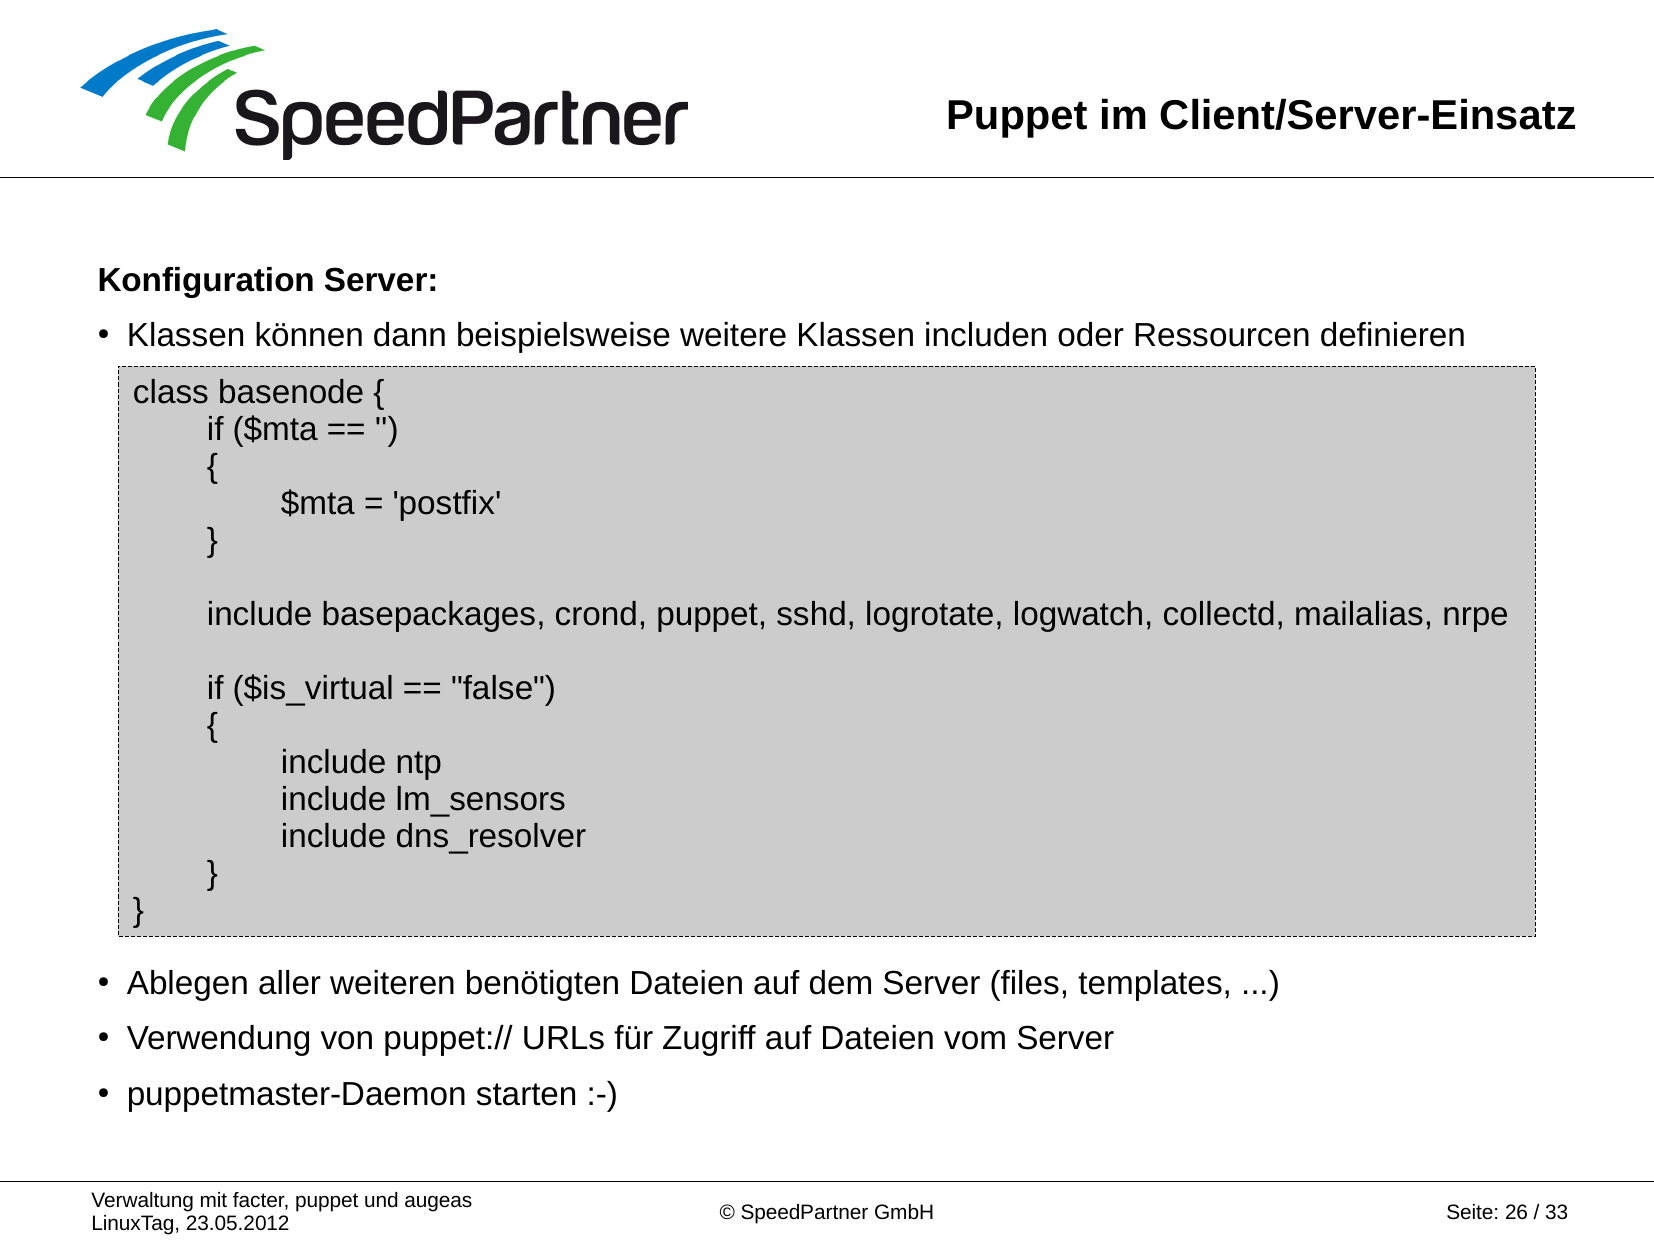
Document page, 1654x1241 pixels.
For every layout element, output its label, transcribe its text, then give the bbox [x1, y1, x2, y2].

title Puppet im Client/Server-Einsatz [590, 70, 1577, 160]
text_box Konfiguration Server: Klassen können dann beispielsweise weitere Klassen includen oder Ressourcen definieren Ablegen aller weiteren benötigten Dateien auf dem Server (files, templates, ...) Verwendung von puppet:// URLs für Zugriff auf Dateien vom Server puppetmaster-Daemon starten :-) [82, 253, 1565, 1177]
picture [80, 29, 688, 160]
text_box class basenode { if ($mta == '') { $mta = 'postfix' } include basepackages, crond, puppet, sshd, logrotate, logwatch, collectd, mailalias, nrpe if ($is_virtual == "false") { include ntp include lm_sensors include dns_resolver } } [118, 366, 1536, 937]
